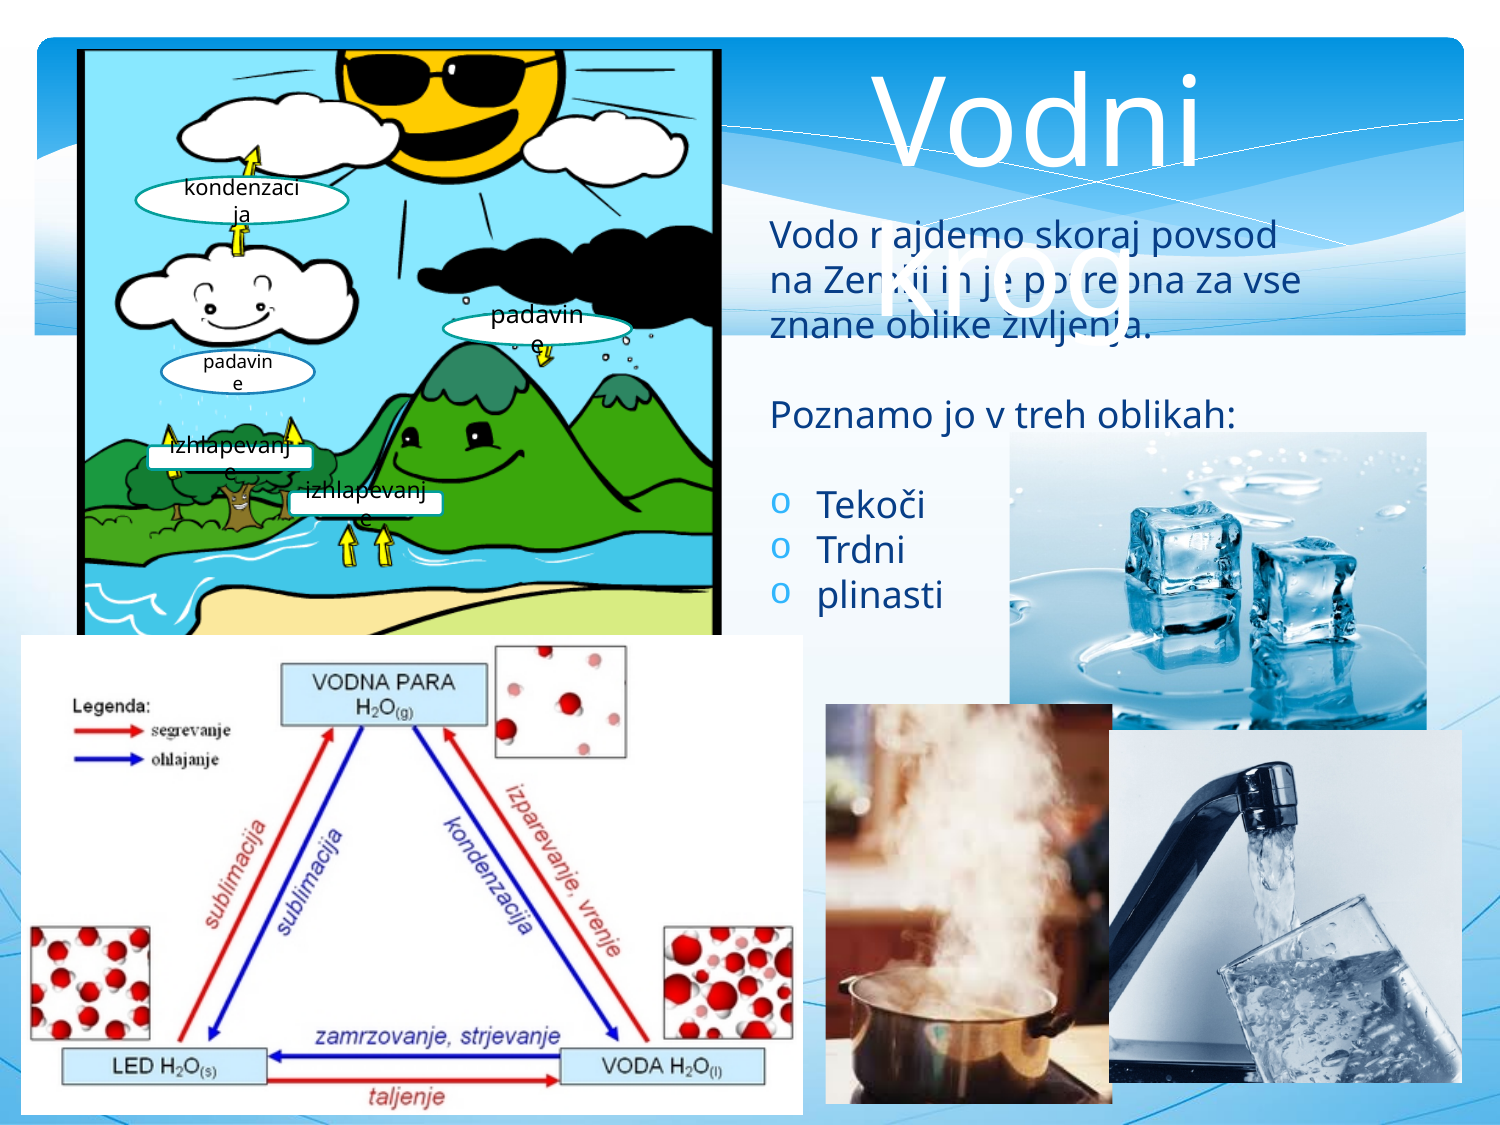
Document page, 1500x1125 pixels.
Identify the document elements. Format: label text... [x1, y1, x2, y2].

text_box Vodo najdemo skoraj povsod na Zemlji in je potrebna za vse znane oblike življenja. Poznamo jo v treh oblikah: Tekoči Trdni plinasti [754, 204, 1328, 624]
text_box kondenzacija [135, 176, 349, 224]
picture [0, 0, 1500, 1125]
text_box padavine [442, 311, 632, 346]
text_box Vodni krog [856, 33, 1477, 349]
text_box padavine [161, 349, 315, 394]
text_box izhlapevanje [289, 491, 443, 516]
text_box izhlapevanje [147, 445, 313, 470]
